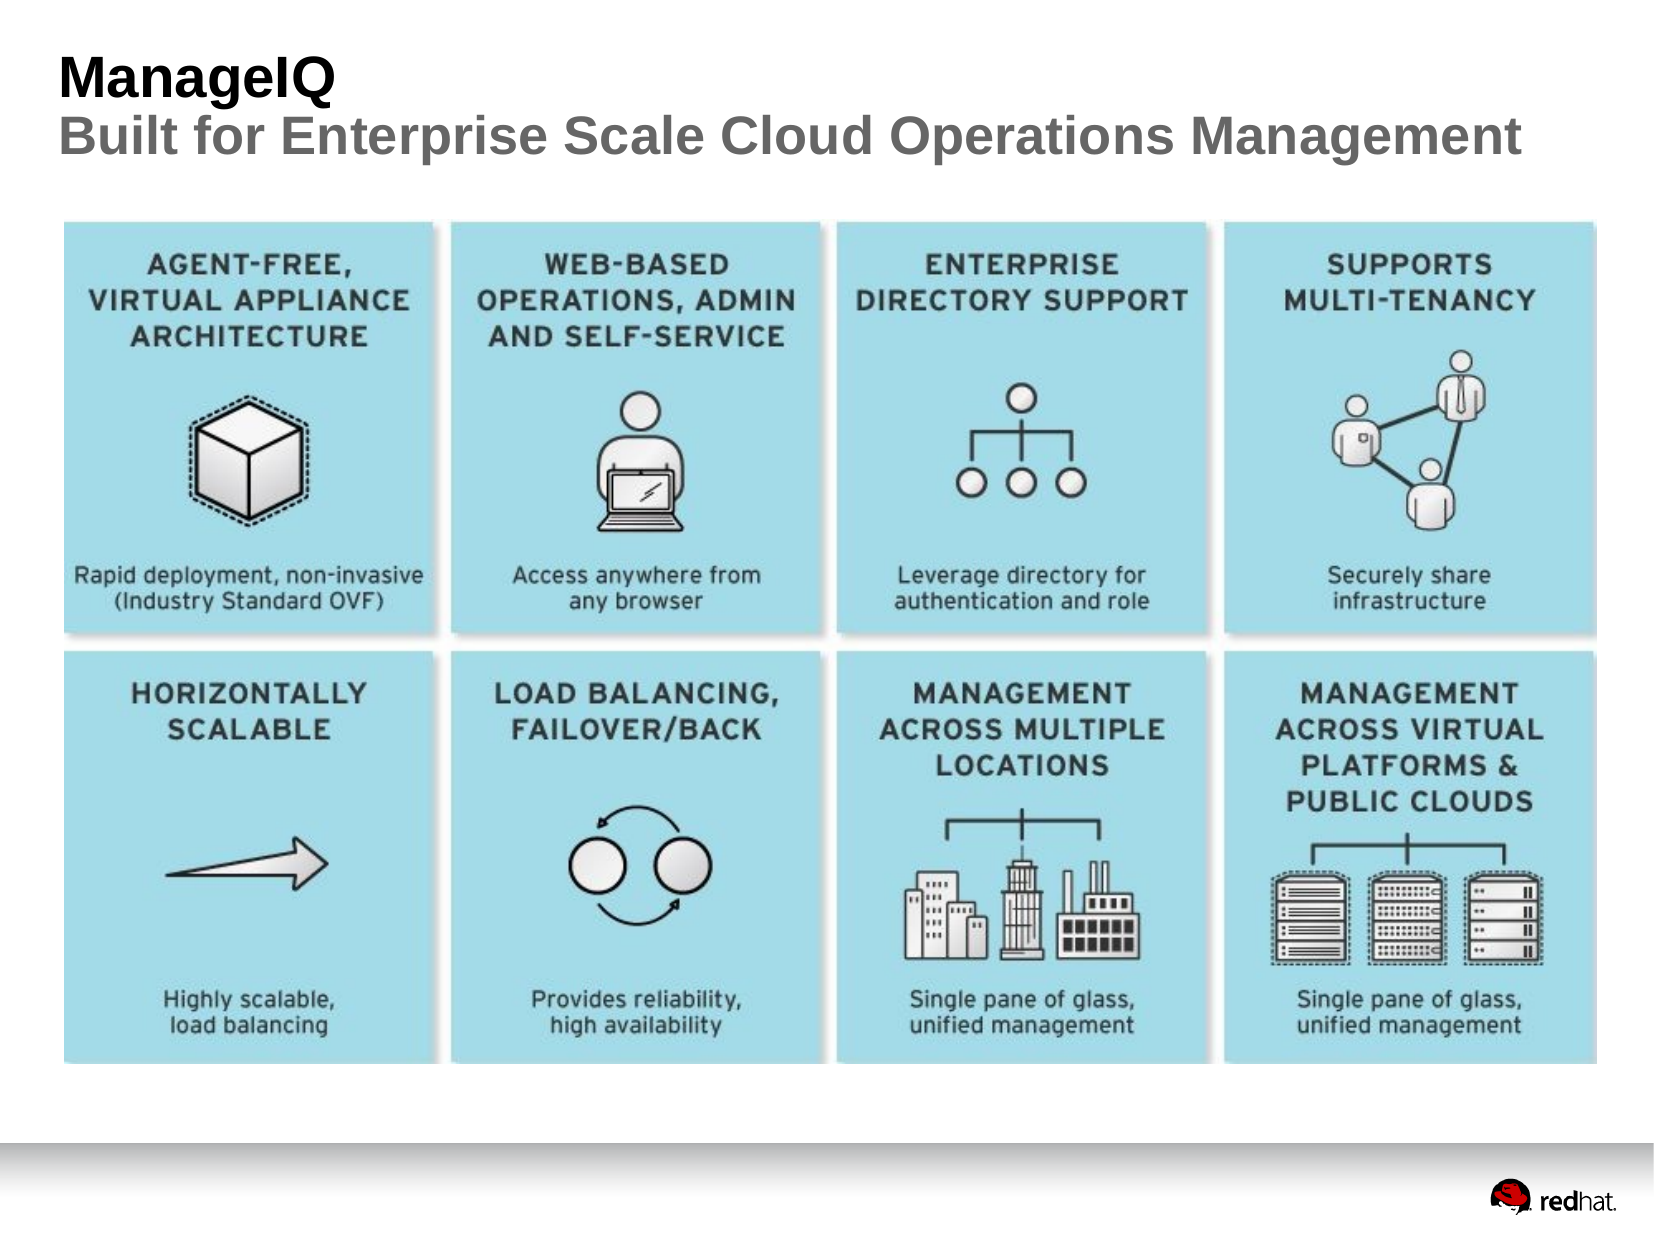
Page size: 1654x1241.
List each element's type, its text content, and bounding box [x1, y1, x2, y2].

text_box ManageIQ Built for Enterprise Scale Cloud Operations Management [43, 41, 1568, 179]
picture [64, 219, 1597, 1064]
picture [0, 1143, 1654, 1241]
